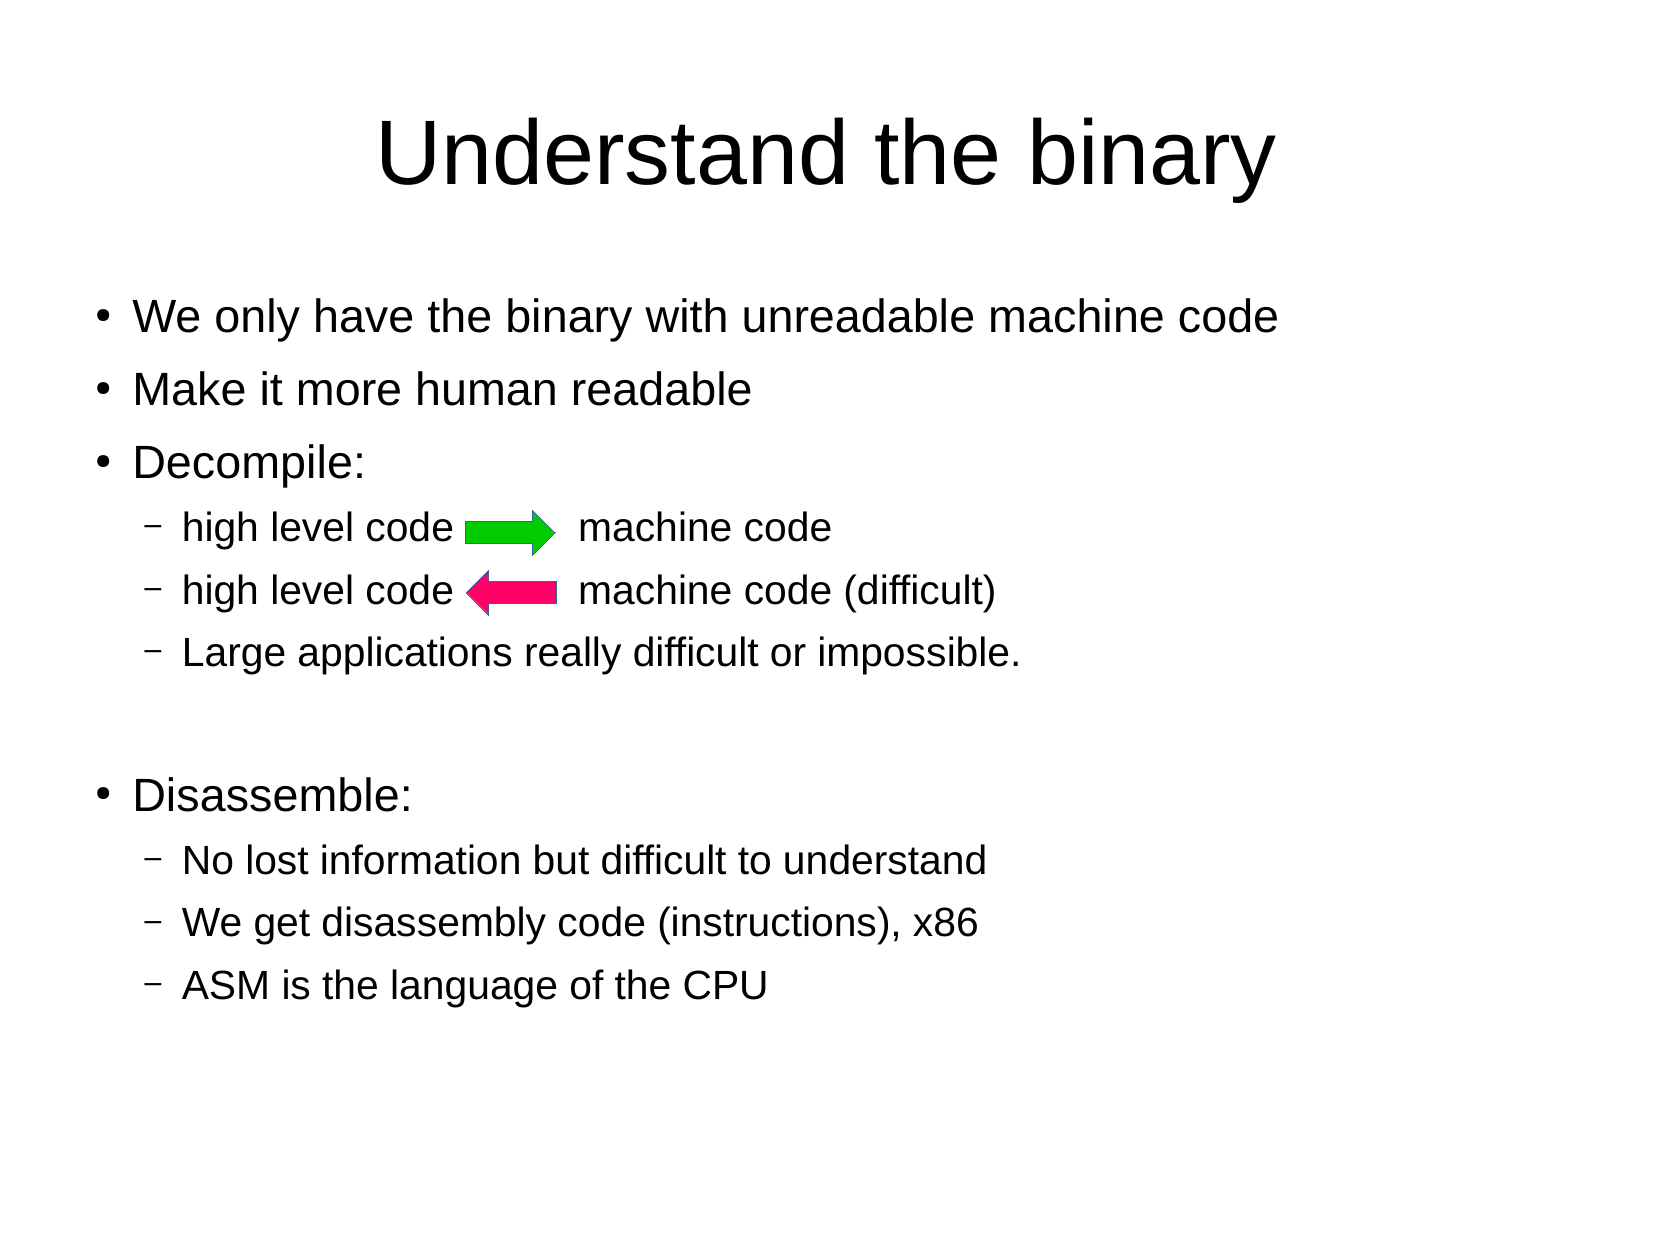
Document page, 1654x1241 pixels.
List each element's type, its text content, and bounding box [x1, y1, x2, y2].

title Understand the binary [82, 49, 1571, 257]
text_box [465, 510, 556, 556]
text_box [466, 570, 557, 616]
list We only have the binary with unreadable machine code Make it more human readable Decompile: high level code machine code high level code machine code (difficult) Large applications really difficult or impossible. Disassemble: No lost information but difficult to understand We get disassembly code (instructions), x86 ASM is the language of the CPU [82, 290, 1571, 1010]
